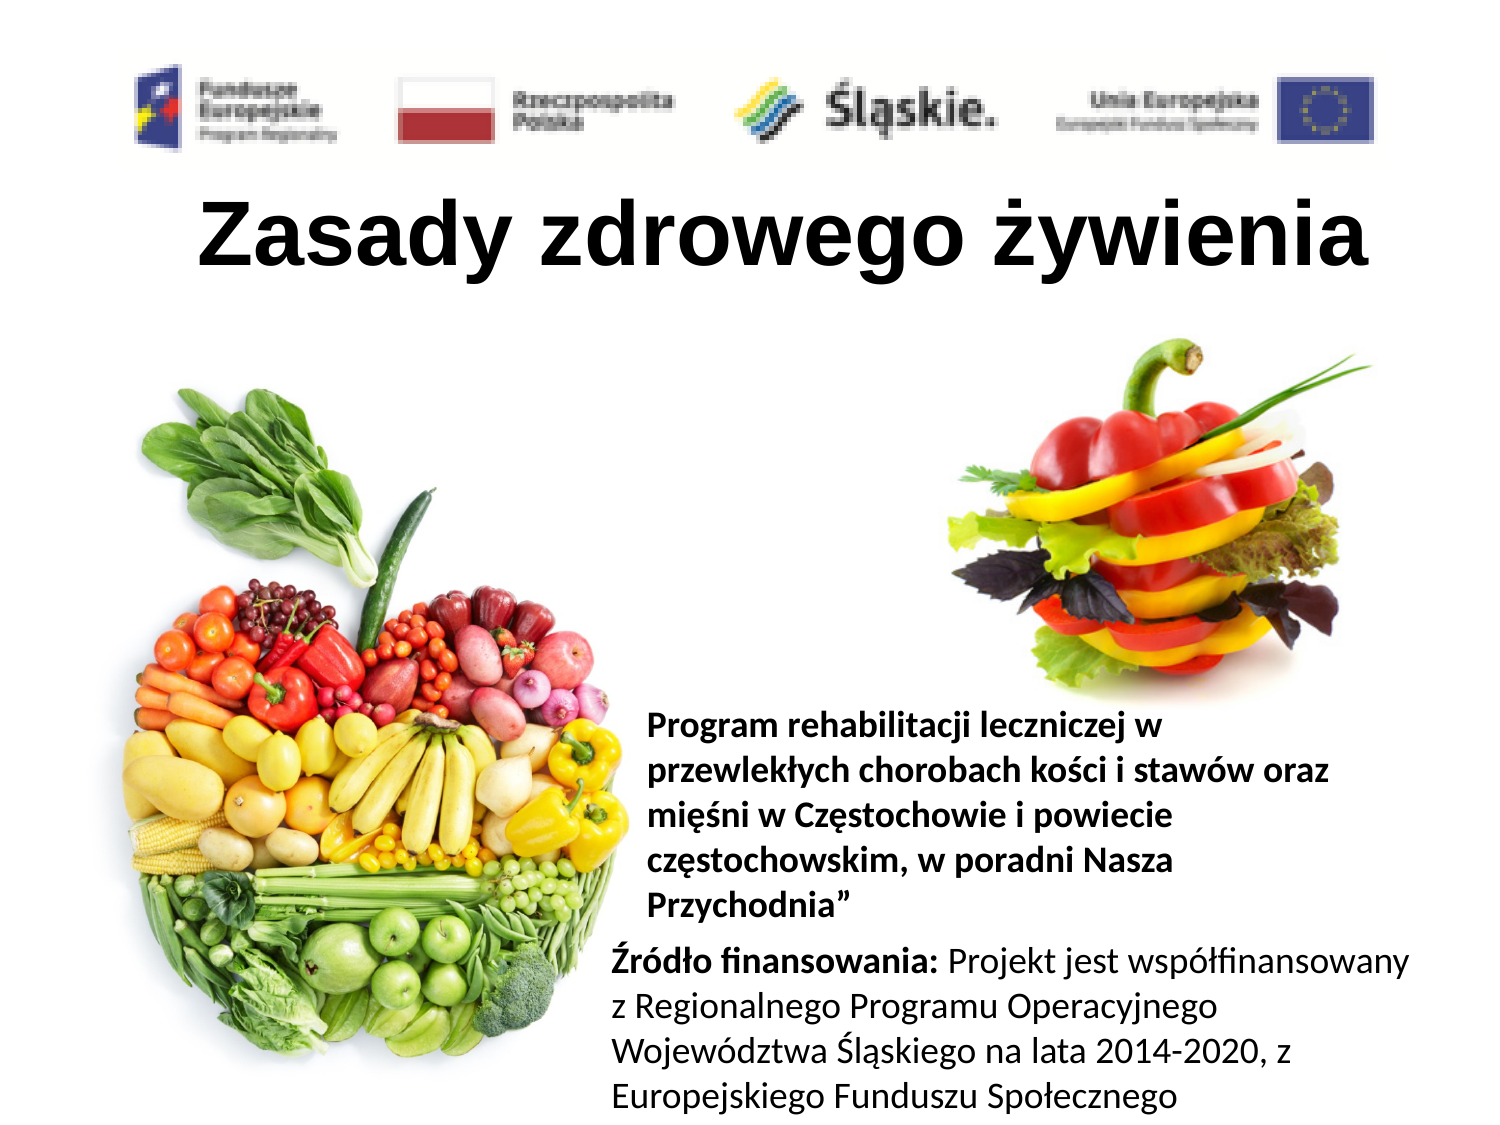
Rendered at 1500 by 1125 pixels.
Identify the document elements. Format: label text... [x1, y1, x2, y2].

text_box Program rehabilitacji leczniczej w przewlekłych chorobach kości i stawów oraz mięśni w Częstochowie i powiecie częstochowskim, w poradni Nasza Przychodnia” [632, 692, 1382, 932]
text_box Źródło finansowania: Projekt jest współfinansowany z Regionalnego Programu Operacyjnego Województwa Śląskiego na lata 2014-2020, z Europejskiego Funduszu Społecznego [596, 928, 1429, 1123]
picture [891, 302, 1449, 731]
text_box Zasady zdrowego żywienia [182, 113, 1458, 355]
picture [112, 42, 1436, 198]
picture [53, 361, 691, 1096]
